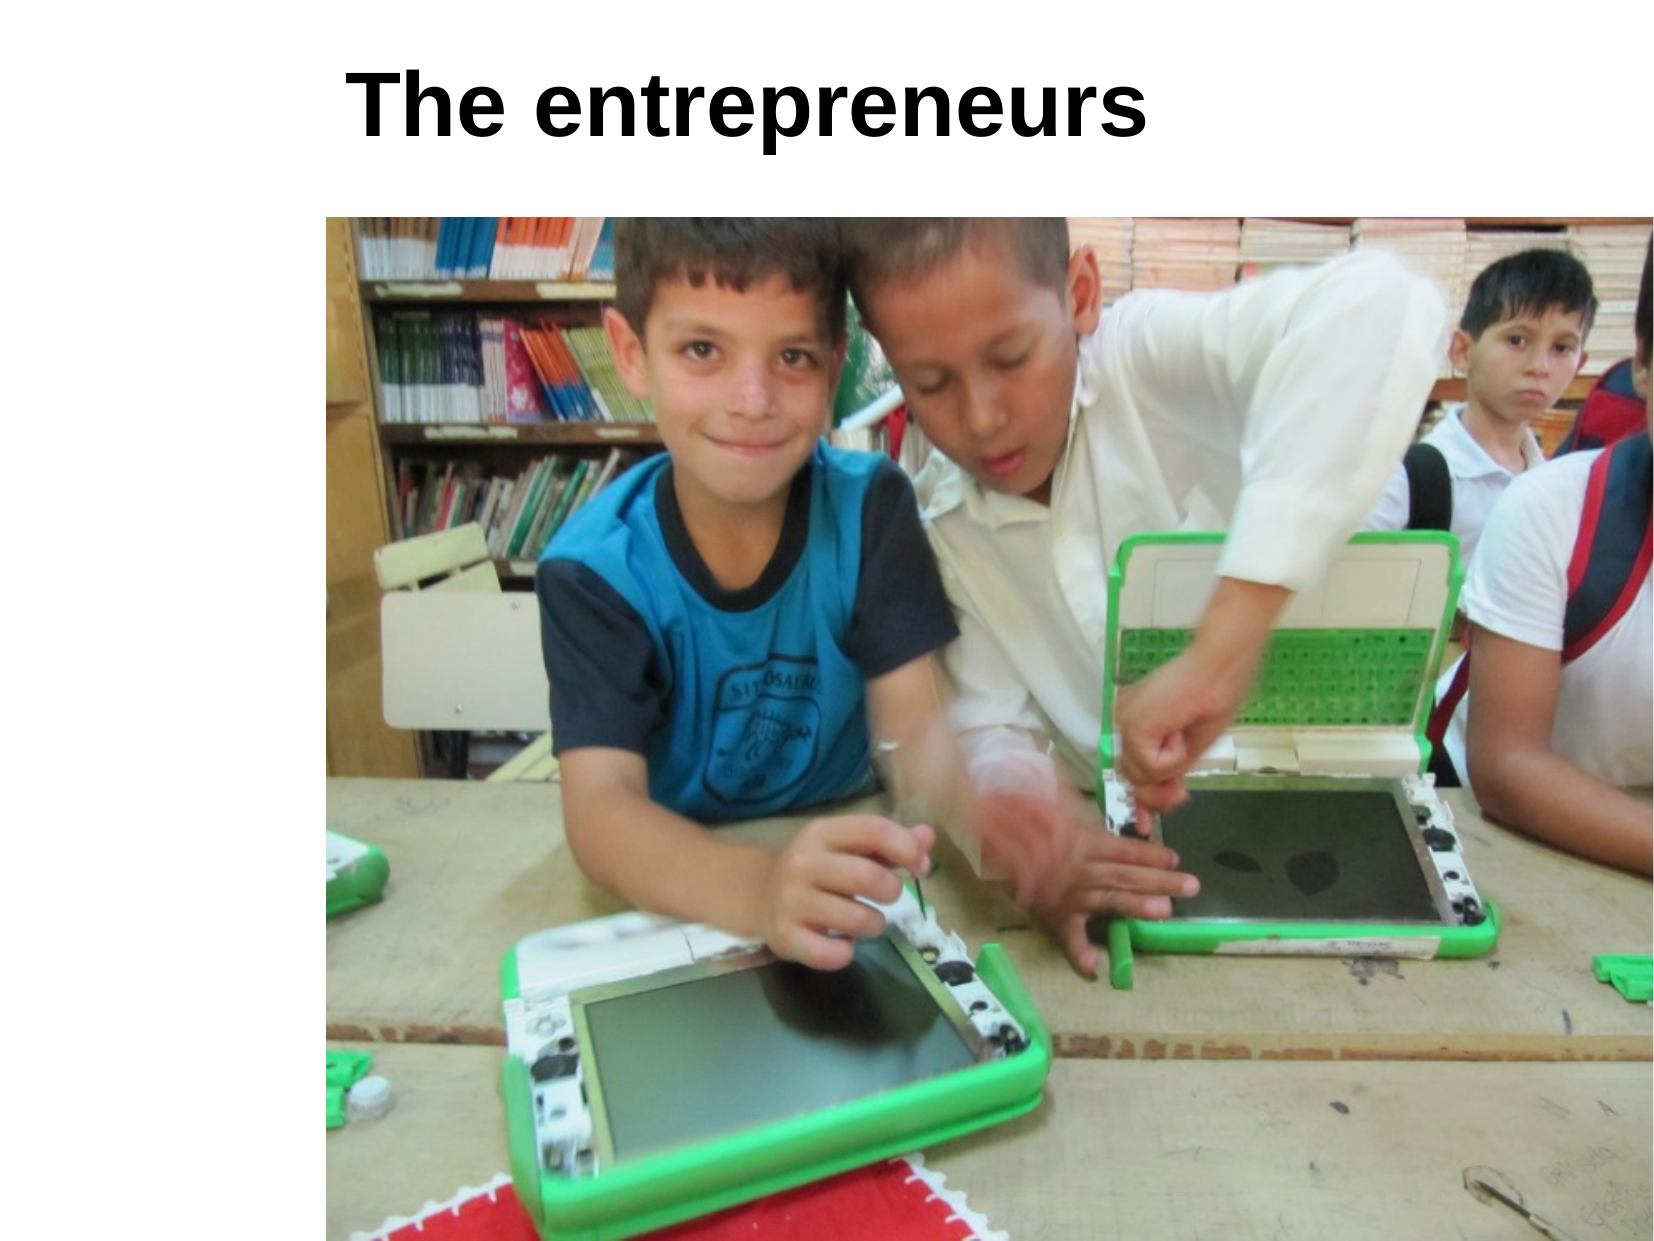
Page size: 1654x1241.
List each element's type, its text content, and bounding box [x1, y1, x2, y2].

title The entrepreneurs [345, 0, 1654, 211]
picture [326, 217, 1654, 1241]
